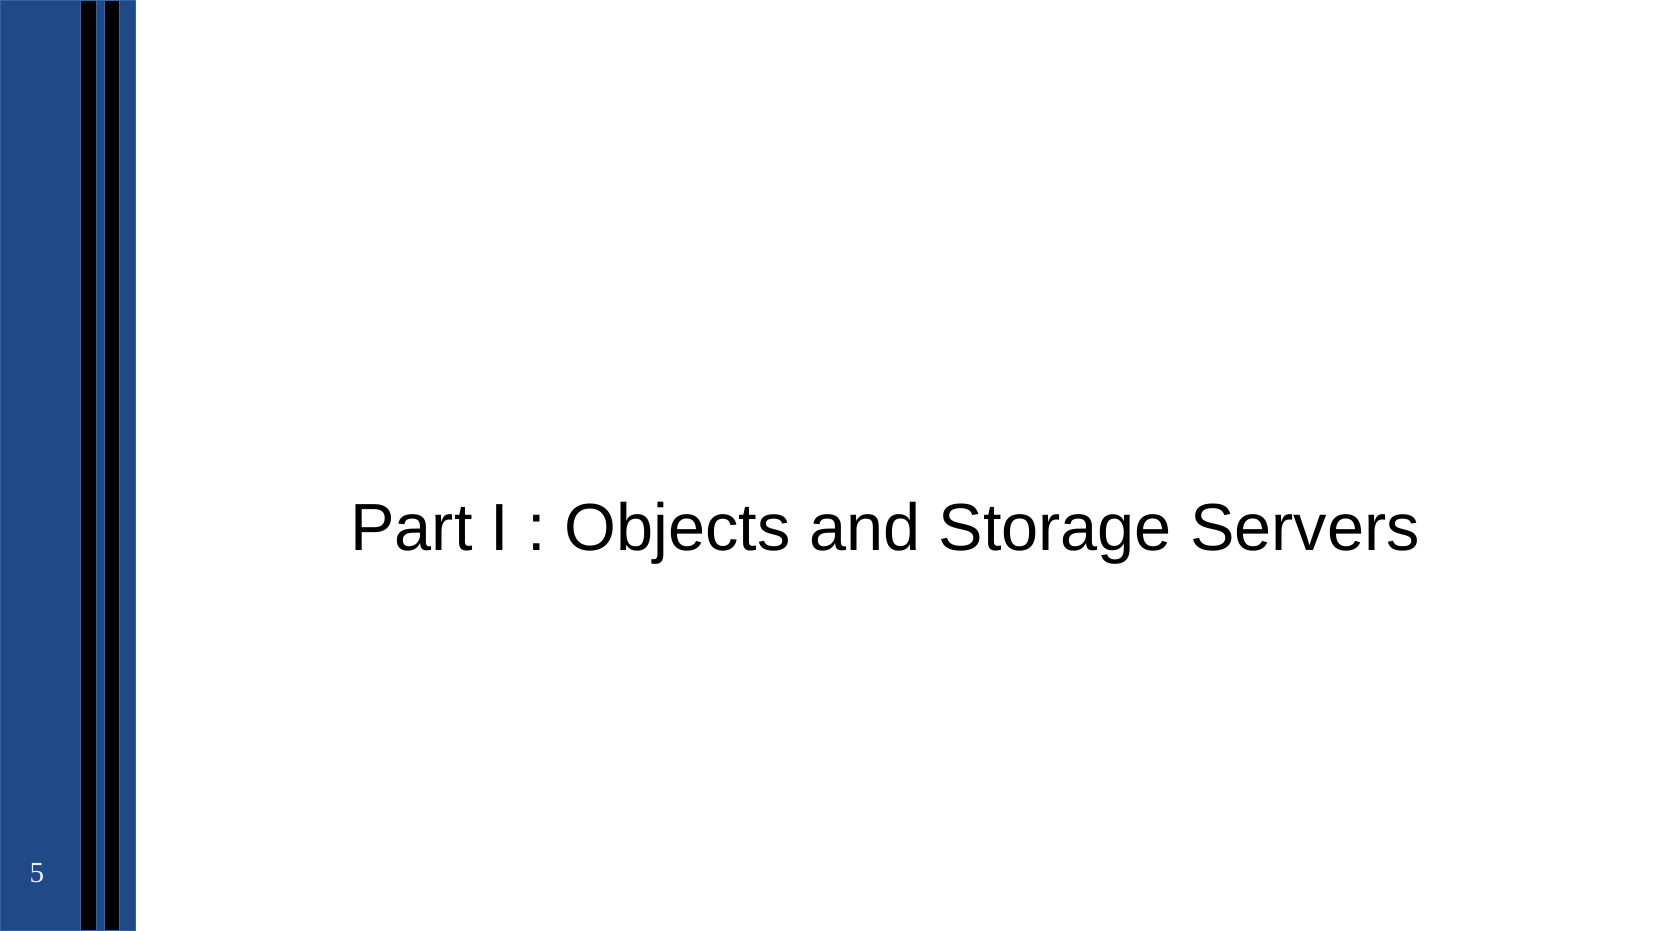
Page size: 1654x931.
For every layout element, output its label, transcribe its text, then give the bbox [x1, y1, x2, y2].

subtitle Part I : Objects and Storage Servers [141, 166, 1630, 888]
